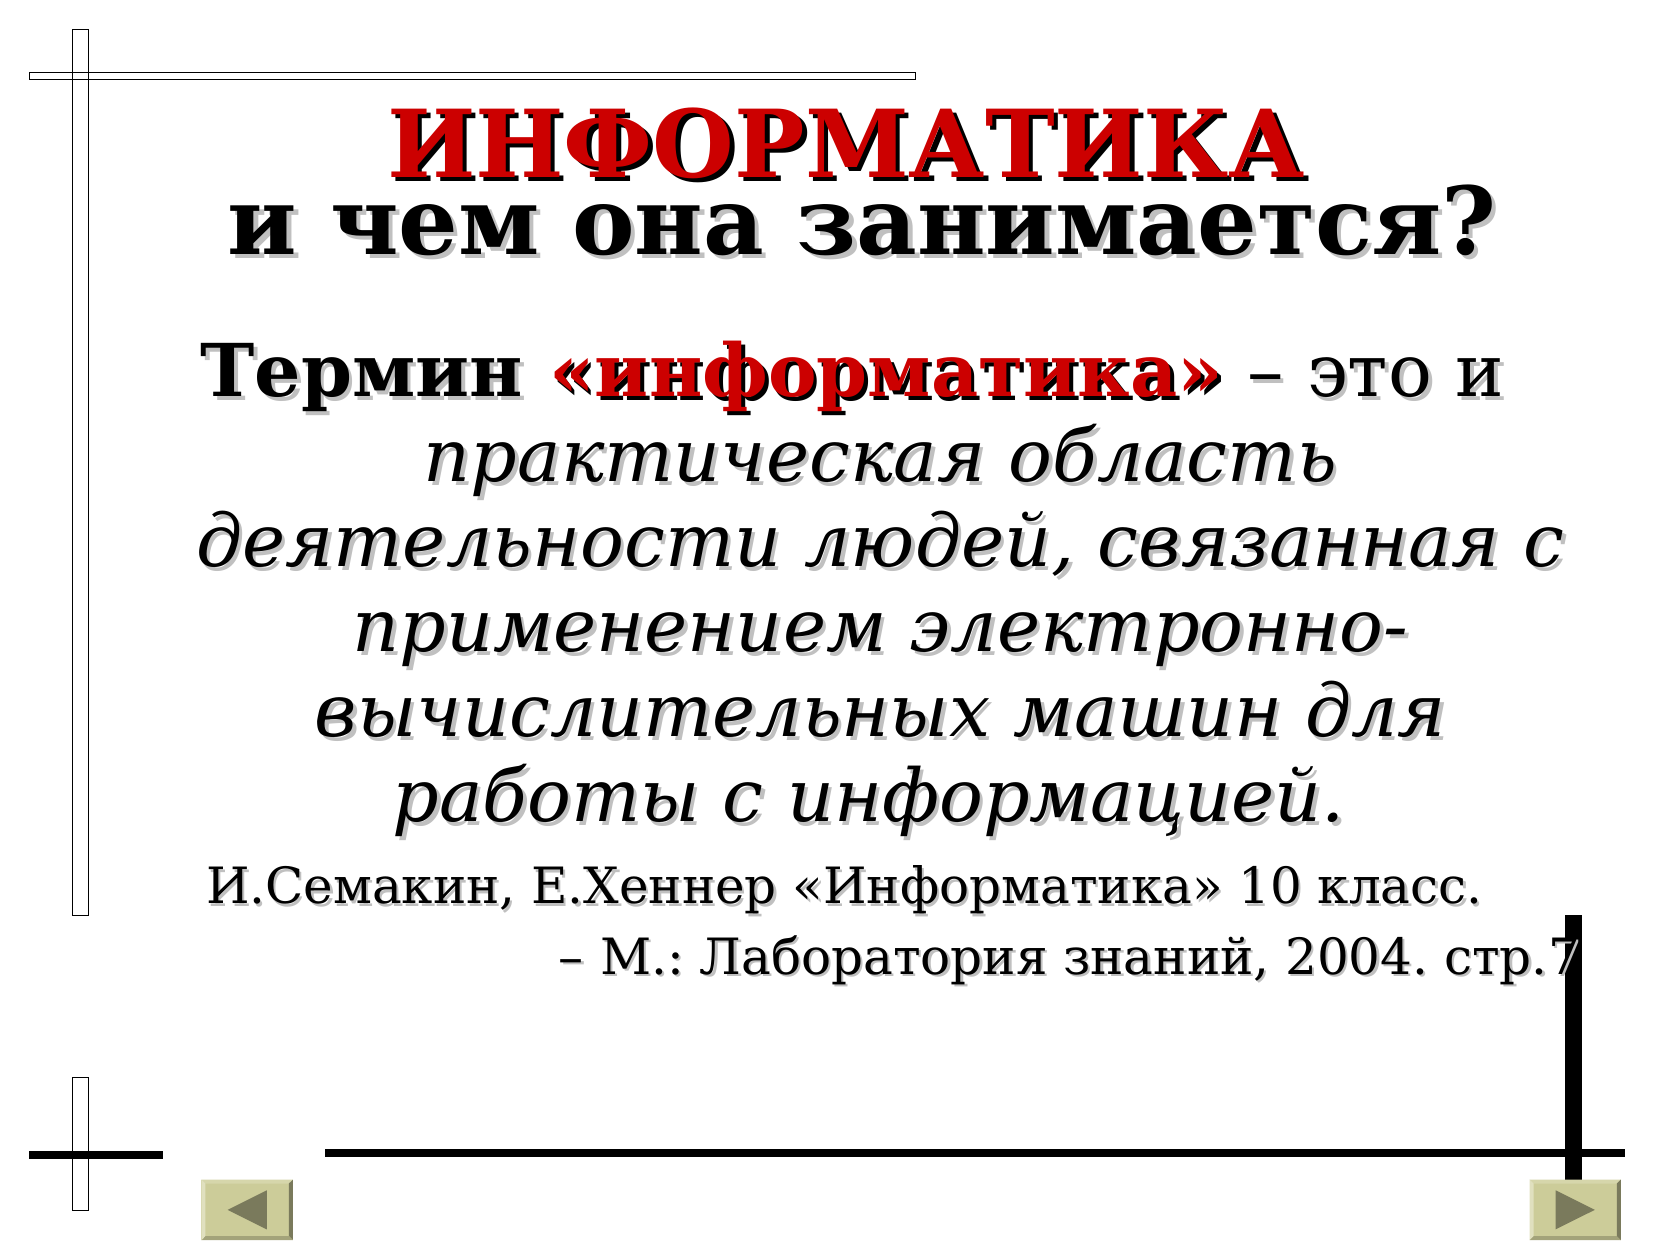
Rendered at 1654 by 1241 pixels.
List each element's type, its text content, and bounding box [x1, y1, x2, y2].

text_box [1530, 1179, 1621, 1241]
title ИНФОРМАТИКА и чем она занимается? [71, 1, 1654, 307]
text_box [202, 1179, 293, 1241]
list Термин «информатика» – это и практическая область деятельности людей, связанная с применением электронно-вычислительных машин для работы с информацией. И.Семакин, Е.Хеннер «Информатика» 10 класс. – М.: Лаборатория знаний, 2004. стр.7 [110, 320, 1595, 1128]
